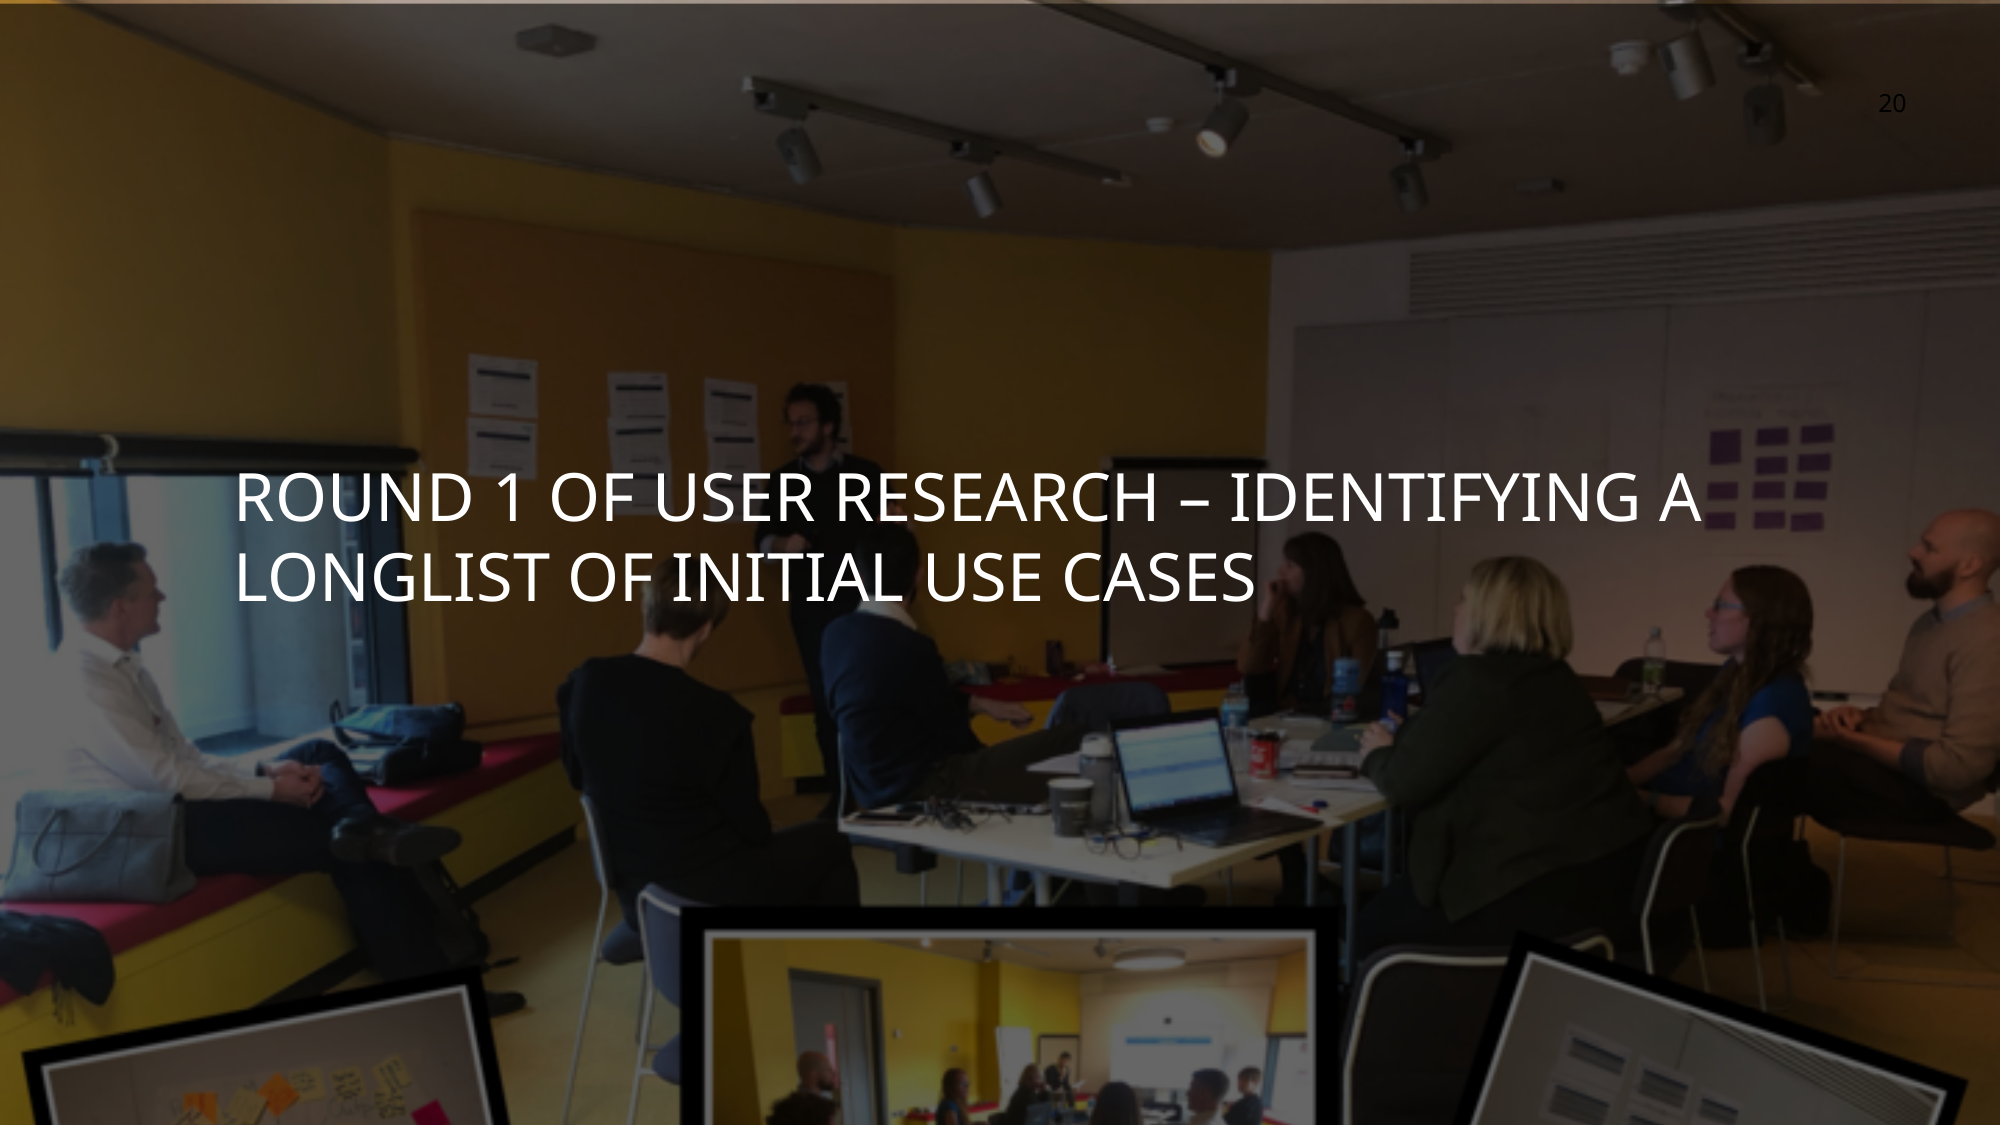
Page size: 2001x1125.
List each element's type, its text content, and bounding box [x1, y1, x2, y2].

text_box [0, 3, 2000, 1125]
text_box ROUND 1 OF USER RESEARCH – IDENTIFYING A LONGLIST OF INITIAL USE CASES [233, 454, 1830, 668]
slide_number <number> [1850, 87, 1907, 148]
